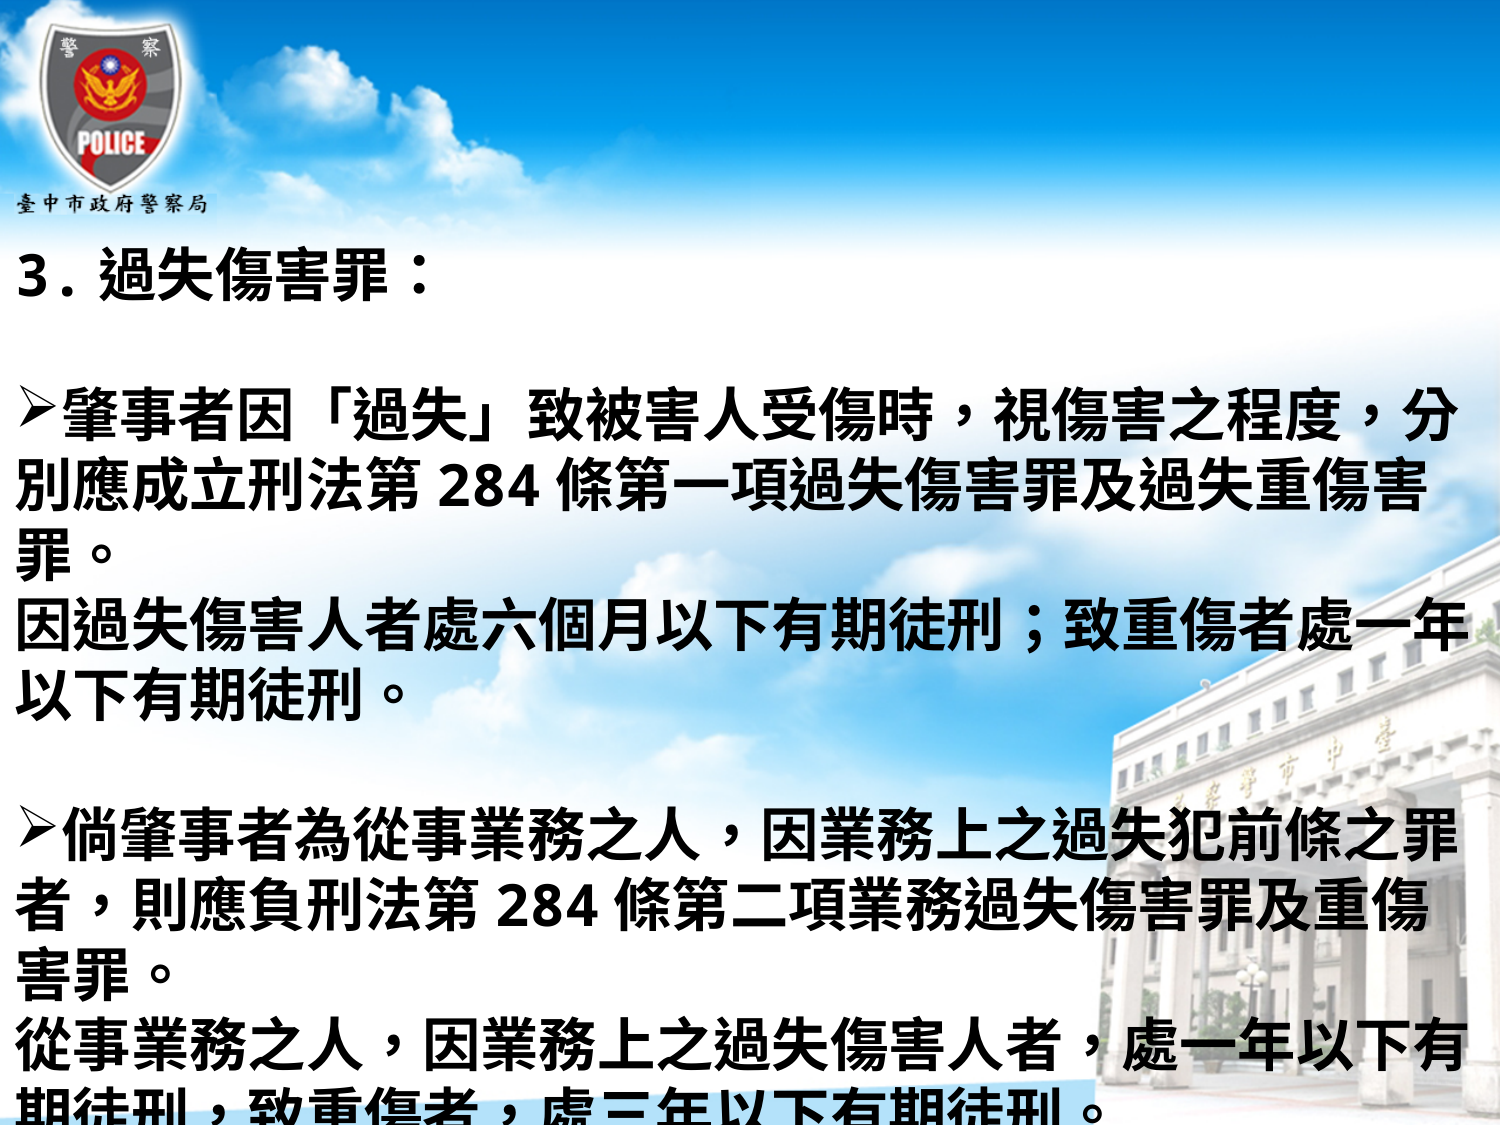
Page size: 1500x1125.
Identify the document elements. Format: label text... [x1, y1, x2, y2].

picture [0, 0, 1500, 230]
text_box 3.過失傷害罪： 肇事者因「過失」致被害人受傷時，視傷害之程度，分別應成立刑法第284條第一項過失傷害罪及過失重傷害罪。 因過失傷害人者處六個月以下有期徒刑；致重傷者處一年以下有期徒刑。 倘肇事者為從事業務之人，因業務上之過失犯前條之罪者，則應負刑法第284條第二項業務過失傷害罪及重傷害罪。 從事業務之人，因業務上之過失傷害人者，處一年以下有期徒刑，致重傷者，處三年以下有期徒刑。 [0, 230, 1500, 1125]
